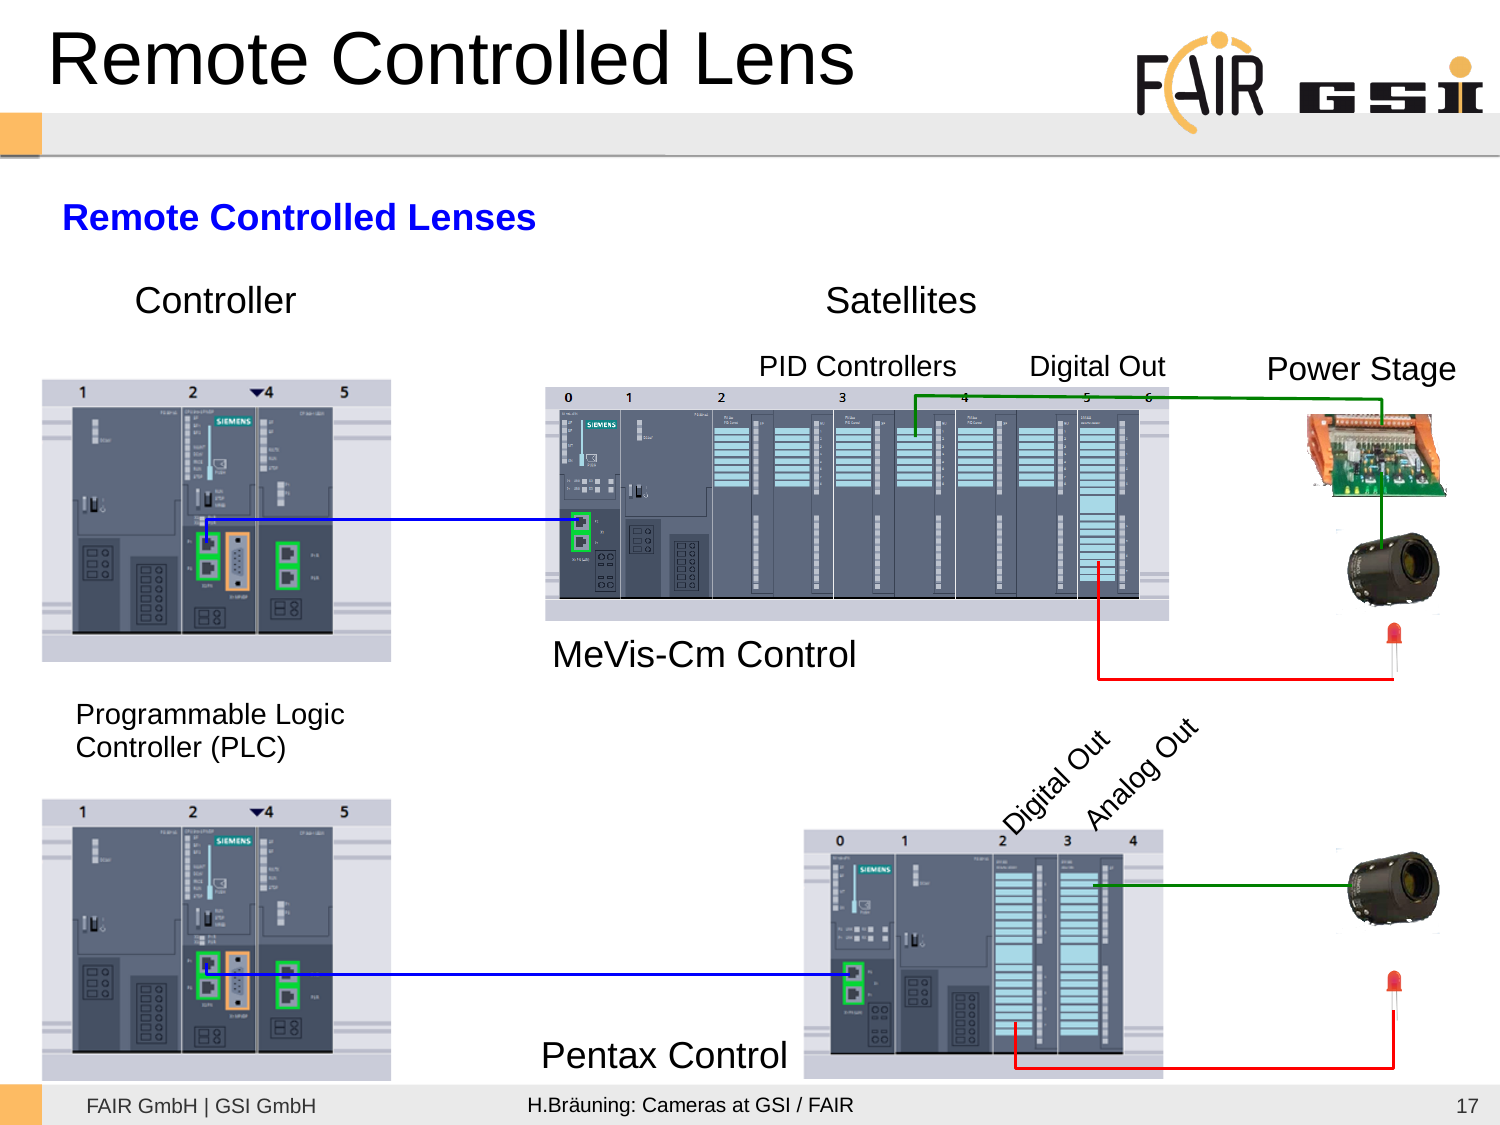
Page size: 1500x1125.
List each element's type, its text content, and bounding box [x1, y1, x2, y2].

text_box Digital Out [980, 706, 1132, 858]
title Remote Controlled Lens [47, 0, 1117, 119]
picture [34, 376, 392, 662]
text_box PID Controllers [744, 342, 973, 391]
text_box Remote Controlled Lenses [47, 188, 552, 246]
text_box Programmable Logic Controller (PLC) [60, 690, 361, 772]
picture [1334, 847, 1440, 934]
picture [1136, 29, 1264, 136]
picture [1307, 410, 1447, 497]
picture [1334, 528, 1441, 691]
picture [1347, 961, 1441, 1040]
text_box Power Stage [1251, 342, 1473, 395]
text_box MeVis-Cm Control [537, 625, 873, 683]
text_box Digital Out [1014, 342, 1182, 391]
text_box Analog Out [1061, 694, 1220, 853]
picture [1298, 54, 1484, 113]
text_box Satellites [810, 271, 993, 329]
text_box Pentax Control [526, 1027, 804, 1085]
picture [545, 383, 1170, 621]
text_box Controller [119, 271, 312, 329]
picture [34, 795, 392, 1081]
picture [803, 826, 1164, 1079]
